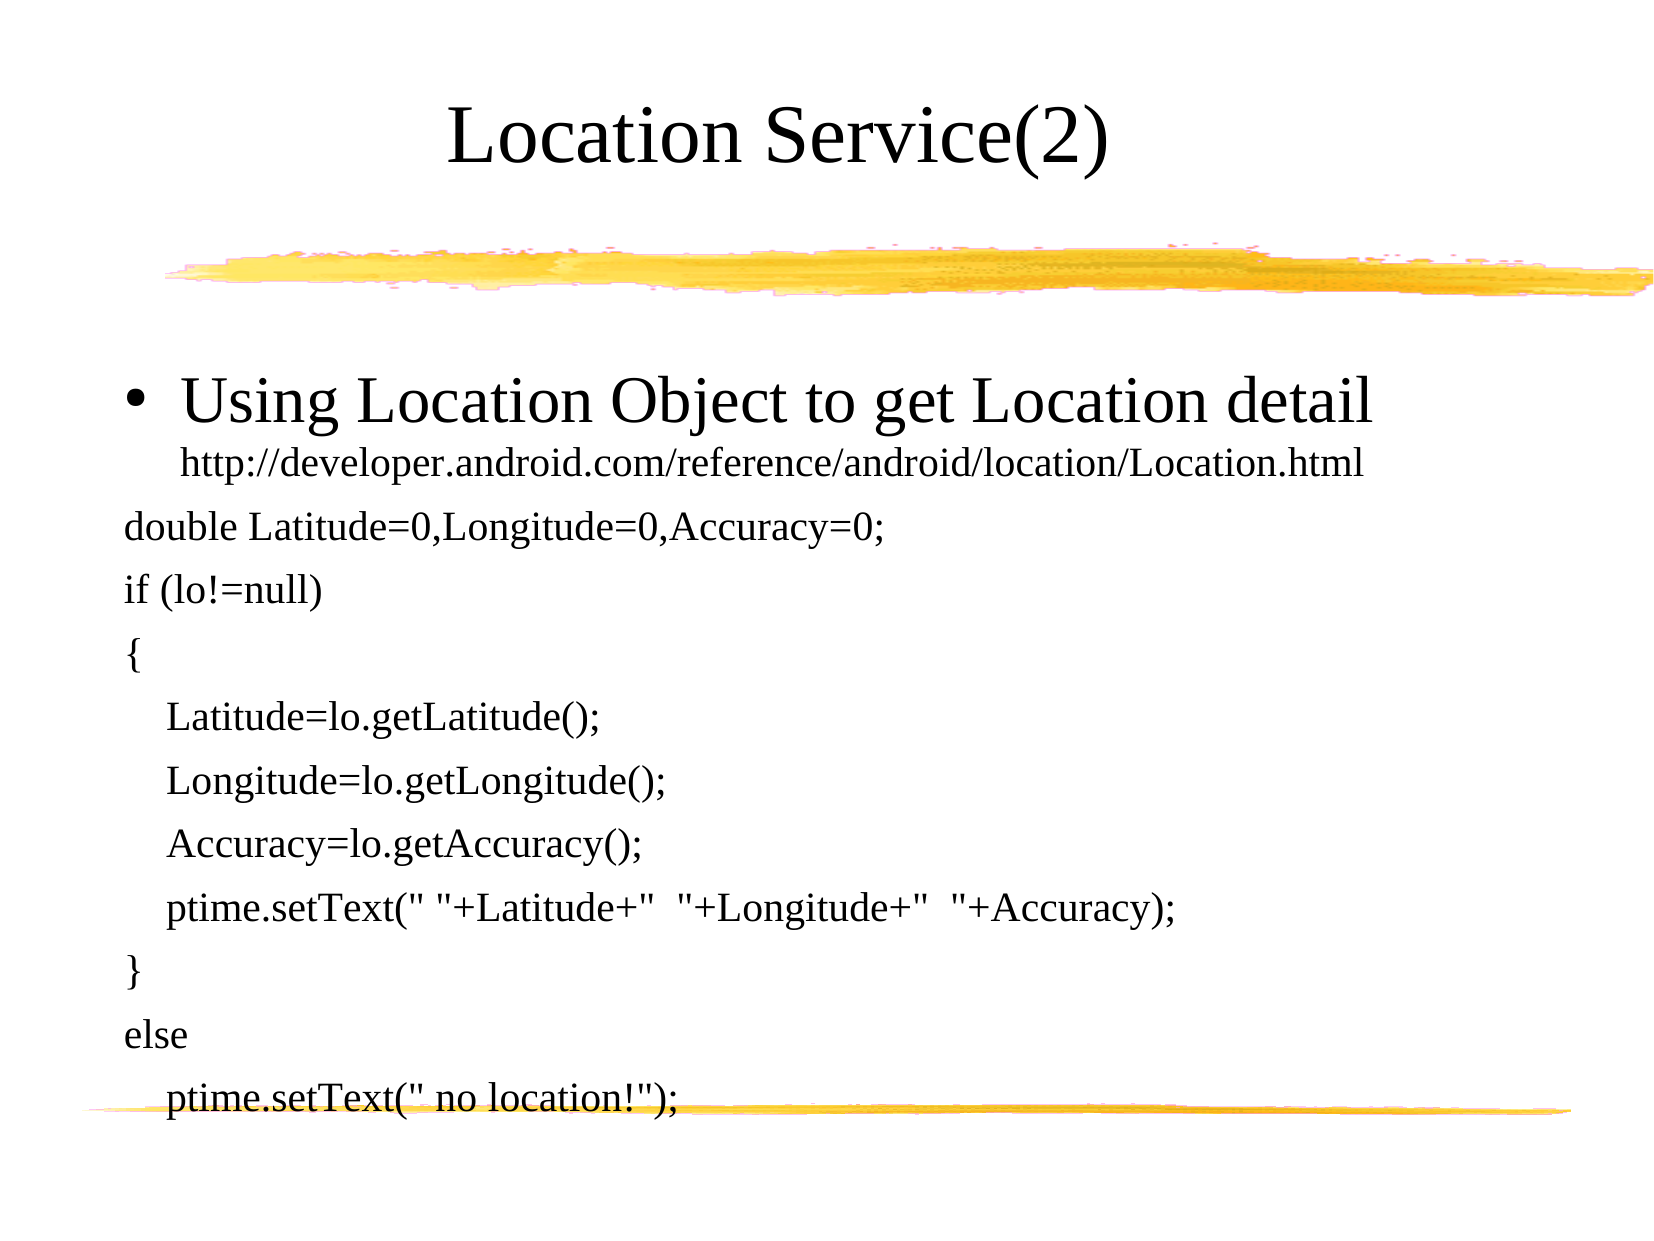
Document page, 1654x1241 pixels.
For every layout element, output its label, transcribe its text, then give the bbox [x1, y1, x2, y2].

list Using Location Object to get Location detail http://developer.android.com/reference/android/location/Location.html double Latitude=0,Longitude=0,Accuracy=0; if (lo!=null) { Latitude=lo.getLatitude(); Longitude=lo.getLongitude(); Accuracy=lo.getAccuracy(); ptime.setText(" "+Latitude+" "+Longitude+" "+Accuracy); } else ptime.setText(" no location!"); [124, 358, 1530, 1117]
picture [1530, 1102, 1571, 1117]
picture [82, 1102, 124, 1117]
picture [165, 237, 1654, 308]
title Location Service(2) [76, 28, 1482, 235]
